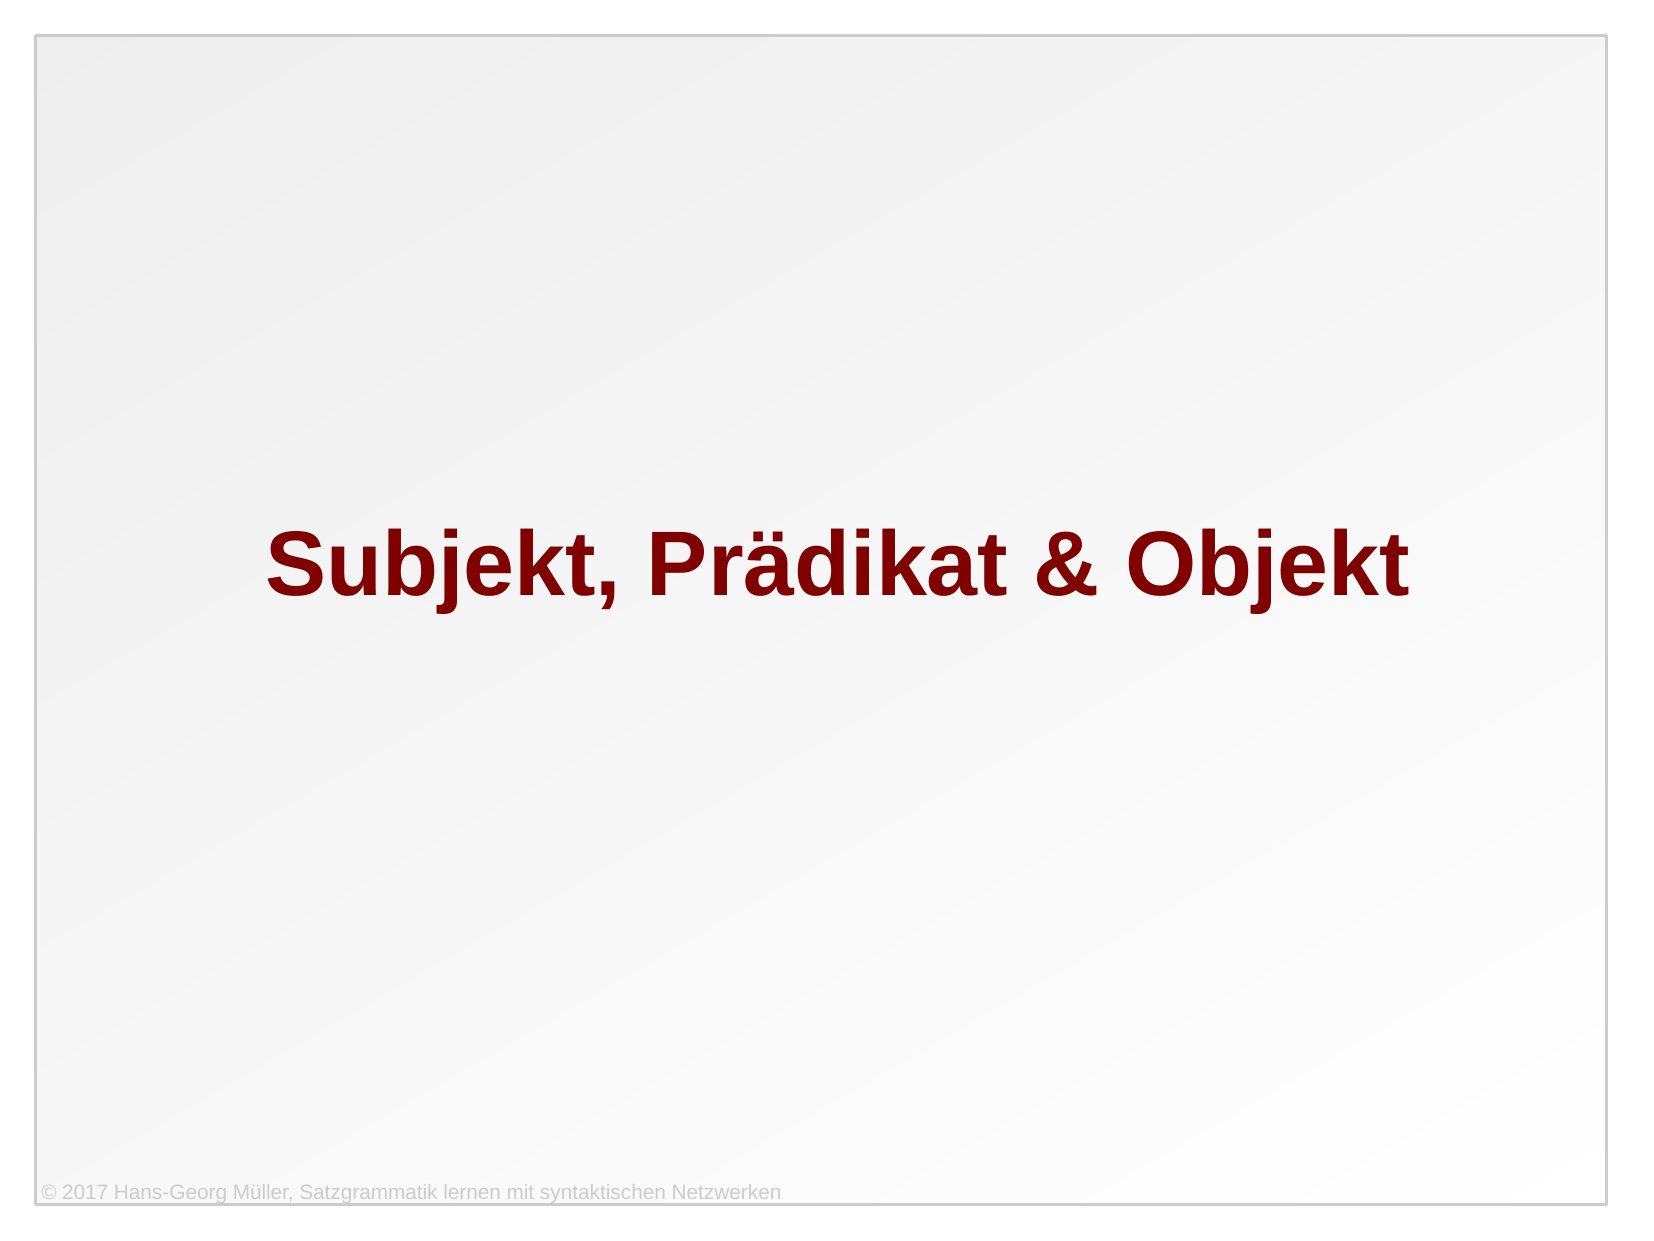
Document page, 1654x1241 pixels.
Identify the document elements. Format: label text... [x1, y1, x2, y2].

title Subjekt, Prädikat & Objekt [94, 460, 1583, 668]
